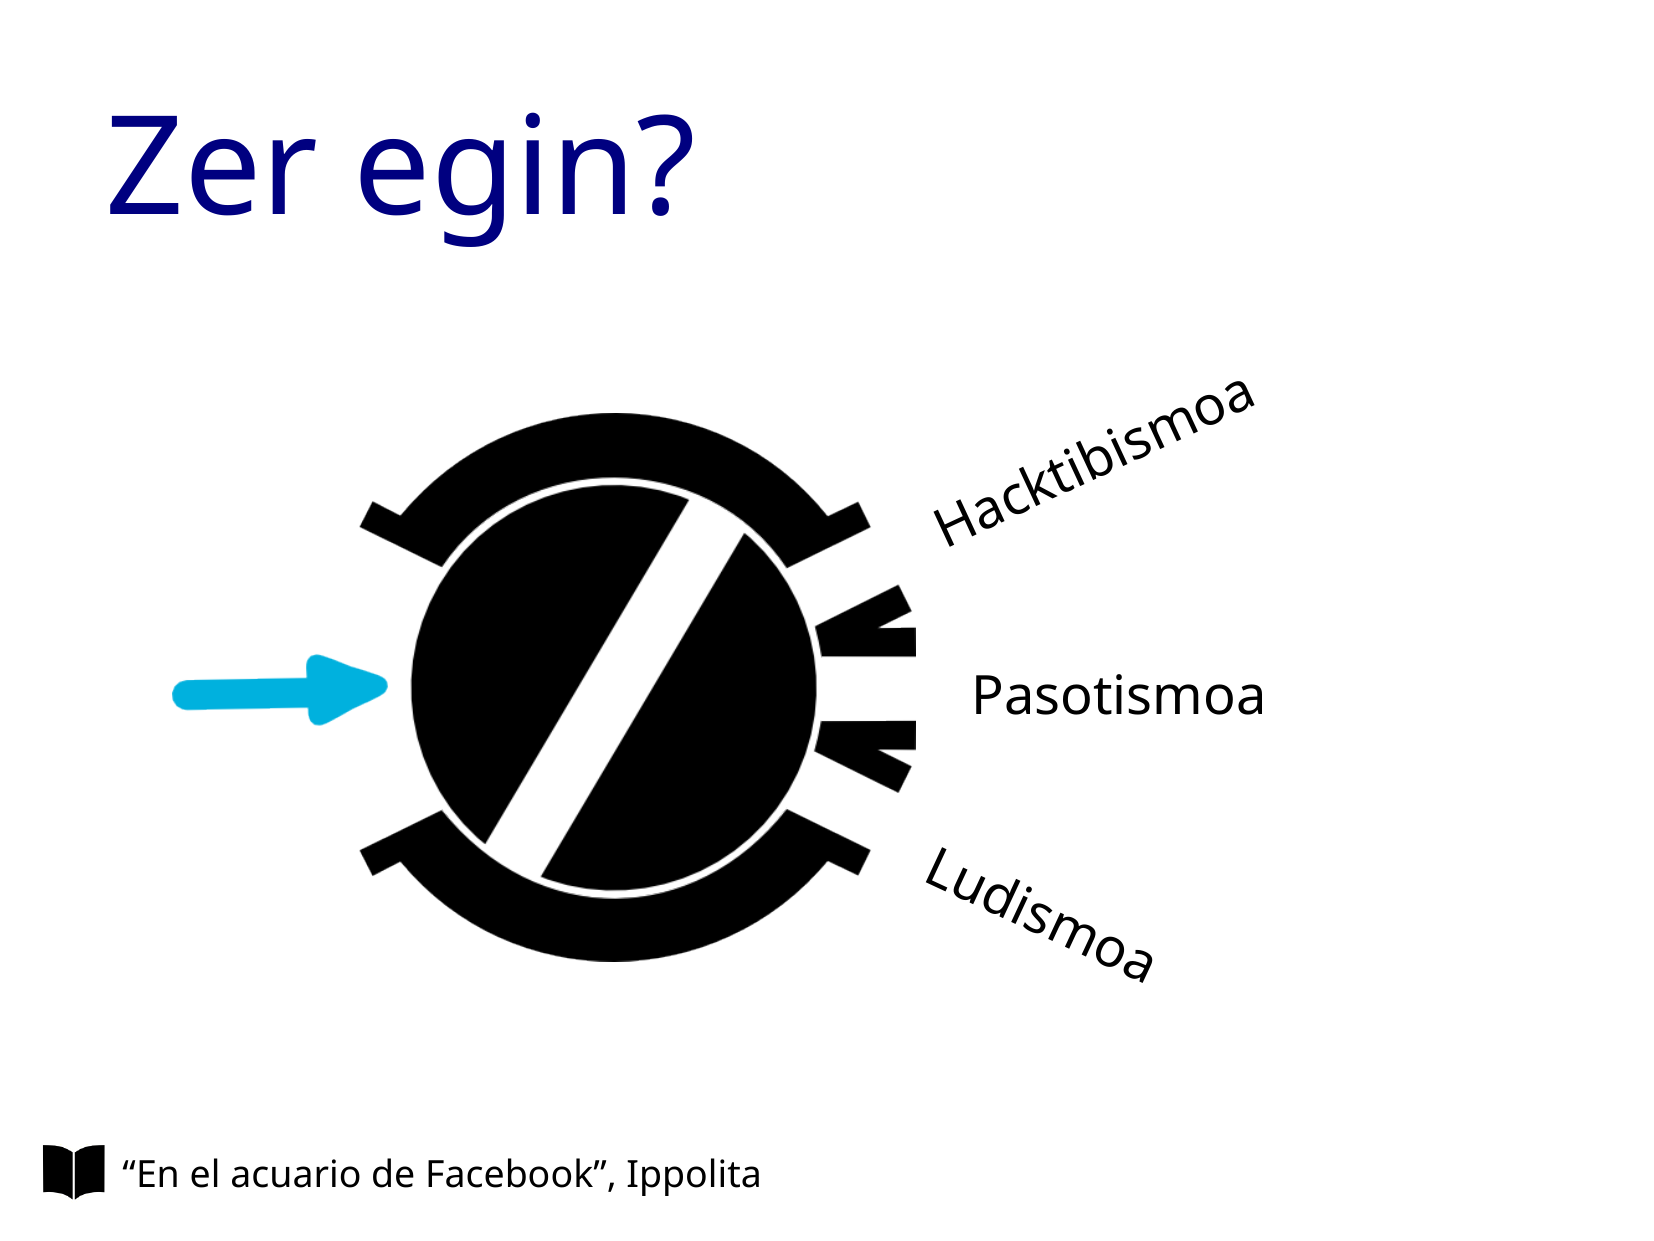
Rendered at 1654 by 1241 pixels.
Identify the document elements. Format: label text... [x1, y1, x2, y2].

picture [172, 413, 916, 962]
text_box Pasotismoa [956, 649, 1310, 735]
picture [41, 1143, 106, 1203]
text_box “En el acuario de Facebook”, Ippolita [107, 1139, 757, 1197]
text_box Hacktibismoa [904, 322, 1313, 574]
text_box Ludismoa [900, 814, 1198, 1015]
text_box Zer egin? [90, 59, 804, 237]
